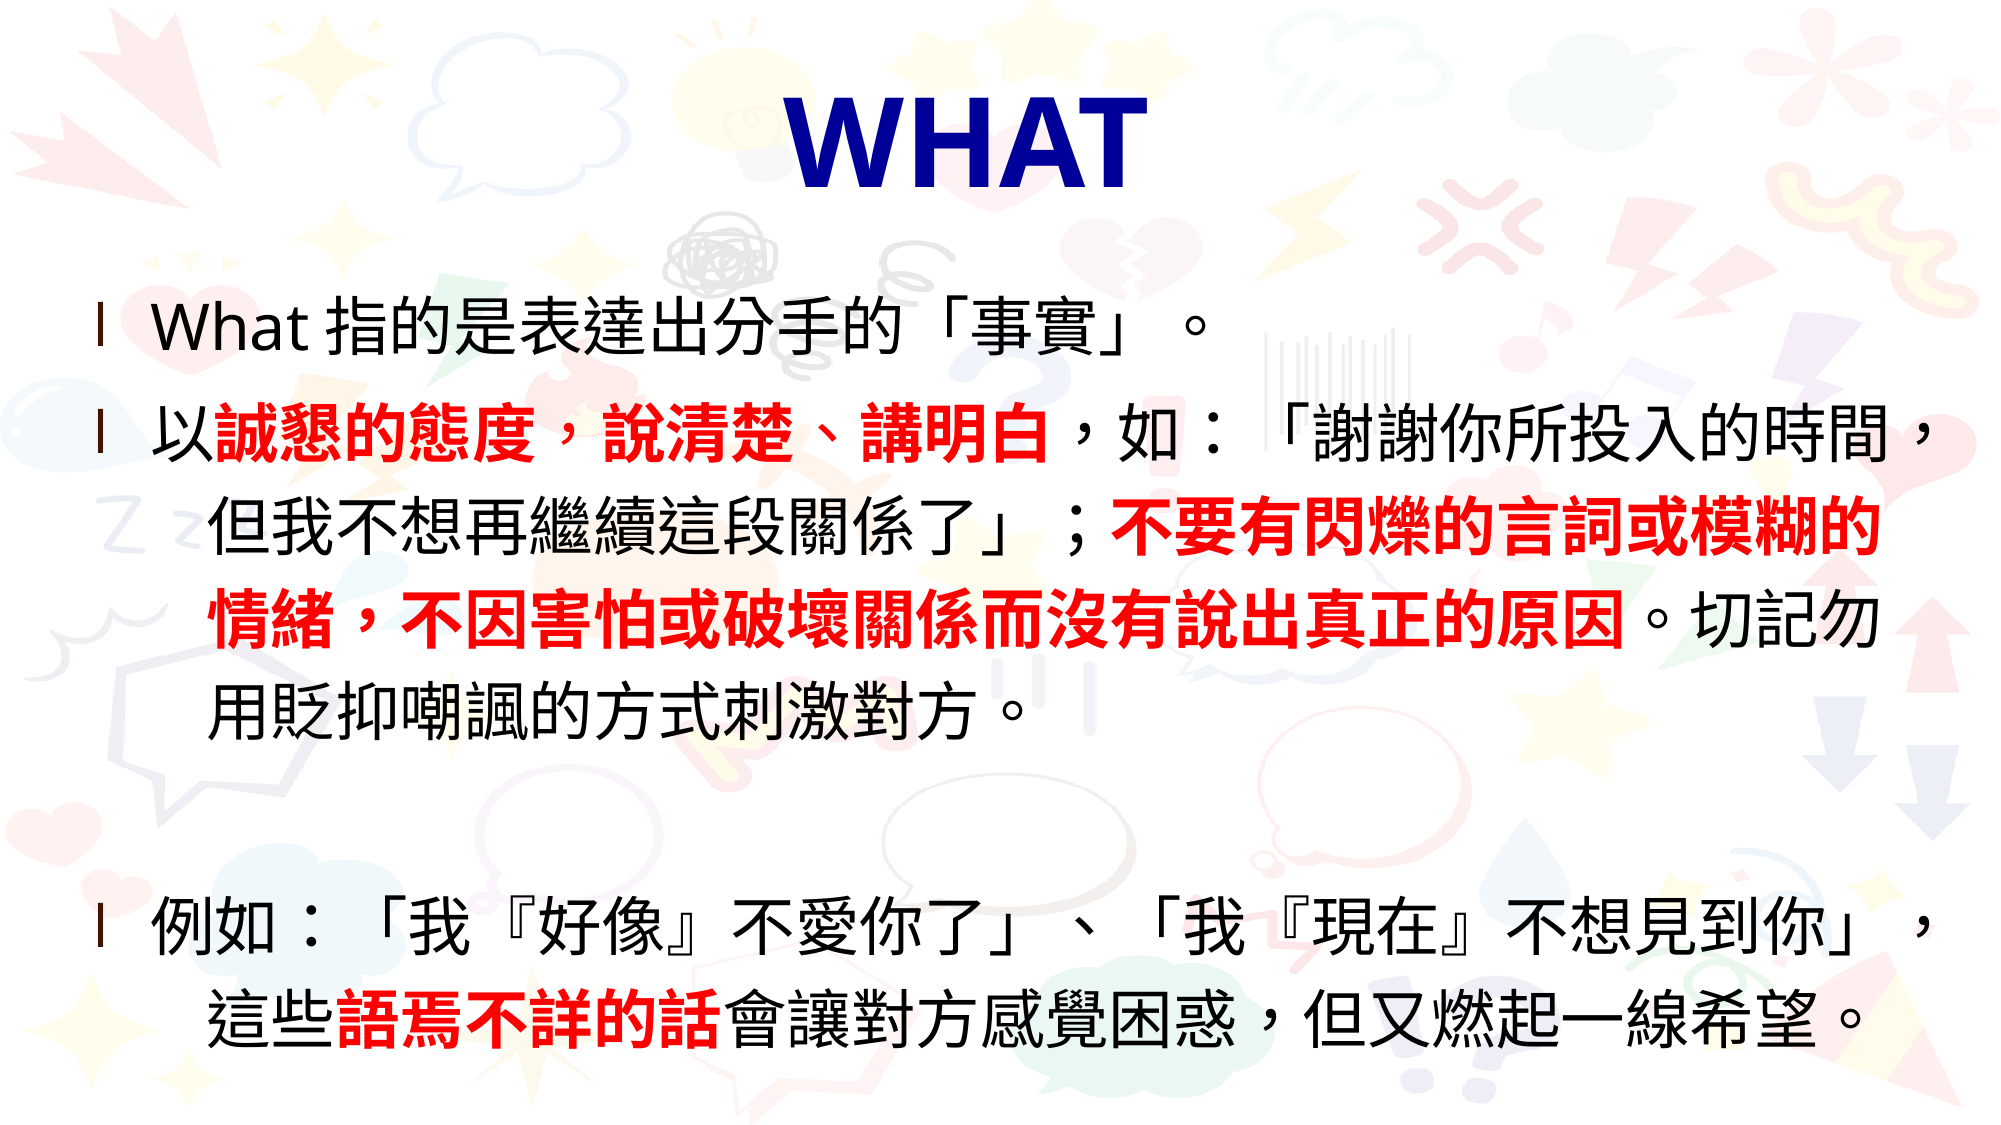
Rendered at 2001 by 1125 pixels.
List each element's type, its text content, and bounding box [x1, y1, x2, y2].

text_box What [768, 55, 1165, 220]
list What指的是表達出分手的「事實」。 以誠懇的態度，說清楚、講明白，如：「謝謝你所投入的時間，但我不想再繼續這段關係了」；不要有閃爍的言詞或模糊的情緒，不因害怕或破壞關係而沒有說出真正的原因。切記勿用貶抑嘲諷的方式刺激對方。 例如：「我『好像』不愛你了」、「我『現在』不想見到你」，這些語焉不詳的話會讓對方感覺困惑，但又燃起一線希望。 [78, 262, 1910, 1106]
